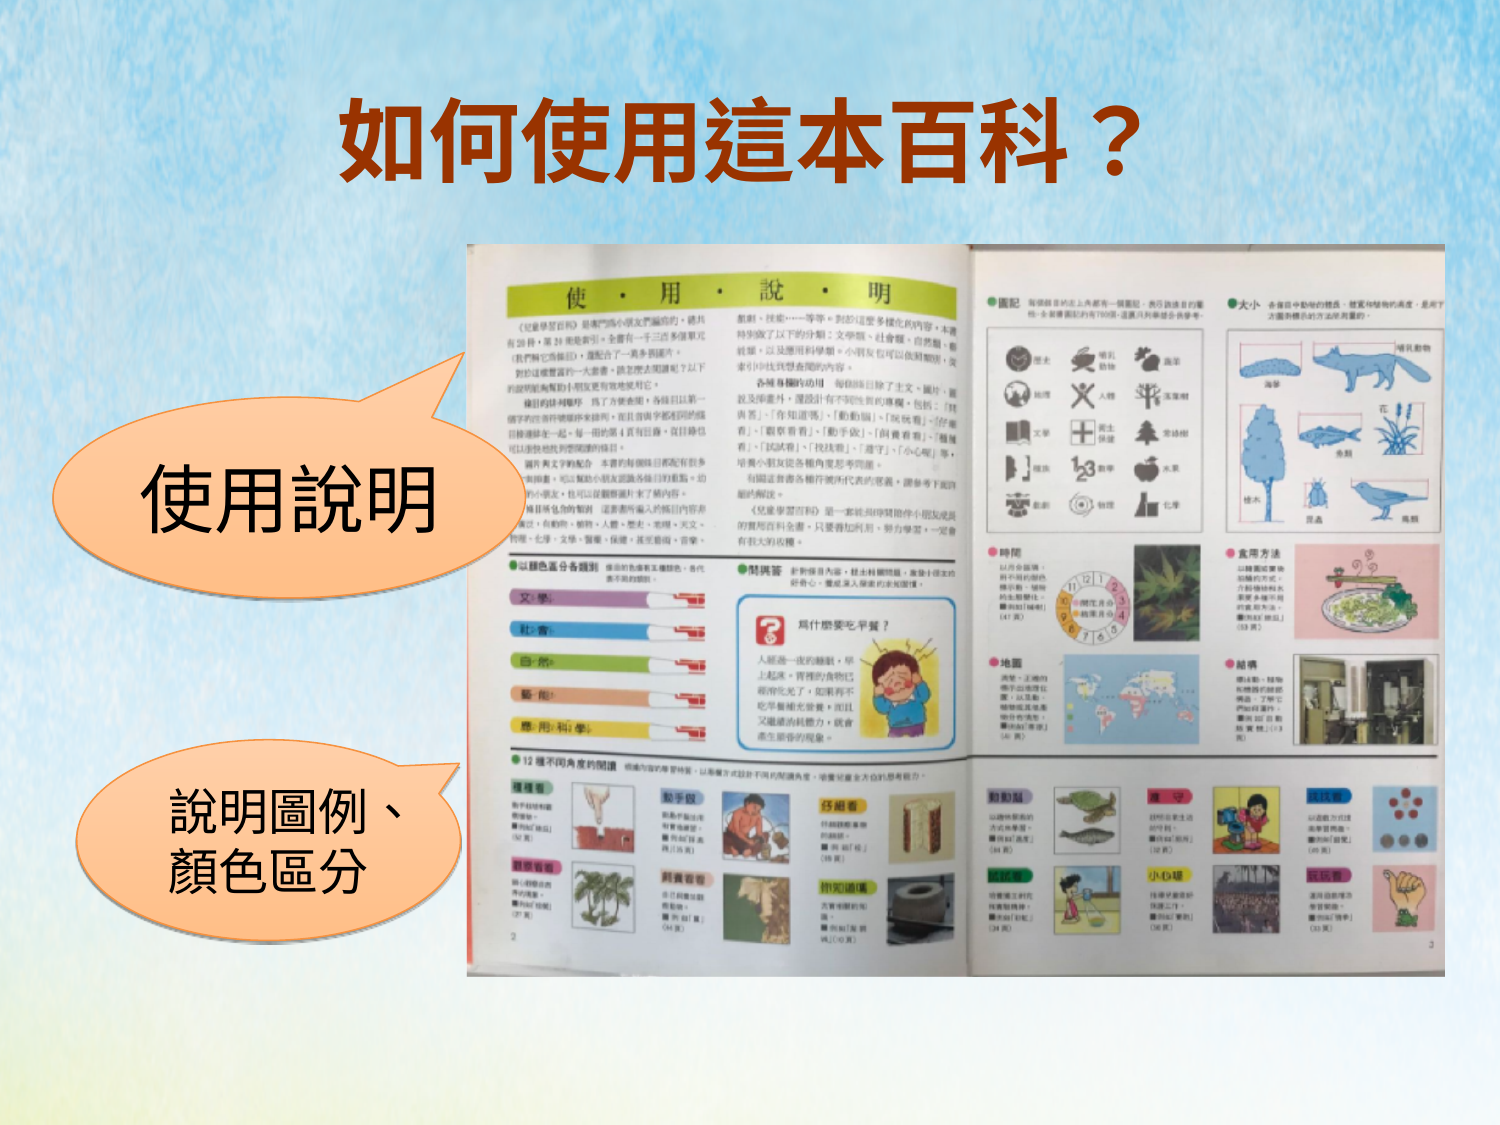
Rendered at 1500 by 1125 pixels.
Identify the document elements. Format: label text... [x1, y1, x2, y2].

picture [466, 243, 1445, 977]
text_box 說明圖例、 顏色區分 [76, 739, 461, 941]
text_box 使用說明 [53, 352, 526, 598]
title 如何使用這本百科？ [75, 45, 1426, 233]
